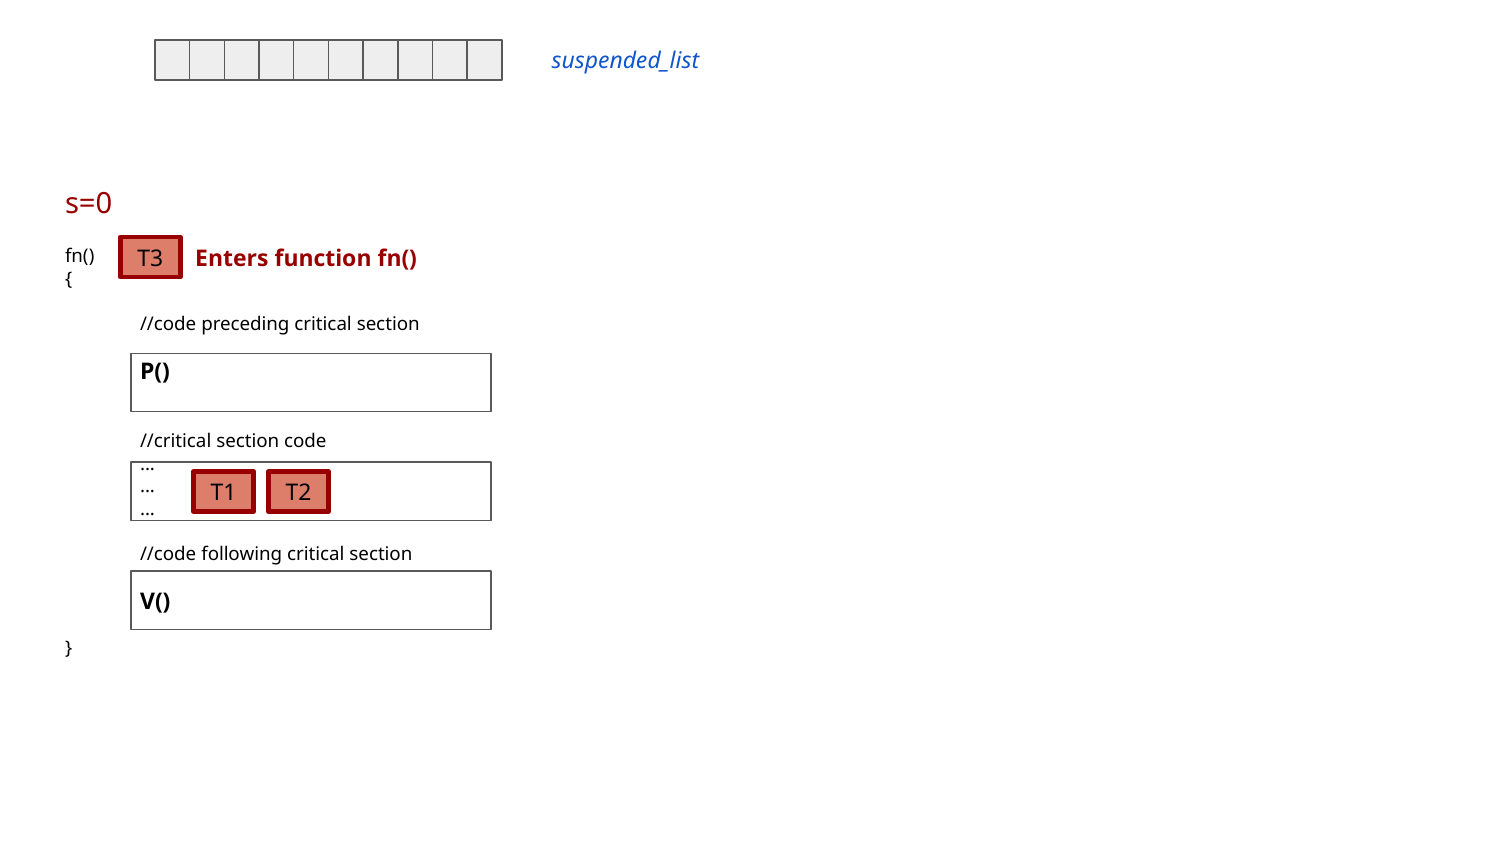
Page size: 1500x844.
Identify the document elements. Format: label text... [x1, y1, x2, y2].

text_box Enters function fn() [180, 227, 512, 287]
text_box suspended_list [536, 32, 832, 87]
text_box [154, 39, 502, 80]
text_box T2 [268, 471, 329, 512]
text_box fn() { //code preceding critical section P() //critical section code ... ... ... //code following critical section V() } [49, 228, 592, 456]
text_box T3 [120, 236, 180, 278]
text_box T1 [193, 471, 254, 512]
text_box s=0 [49, 182, 181, 223]
